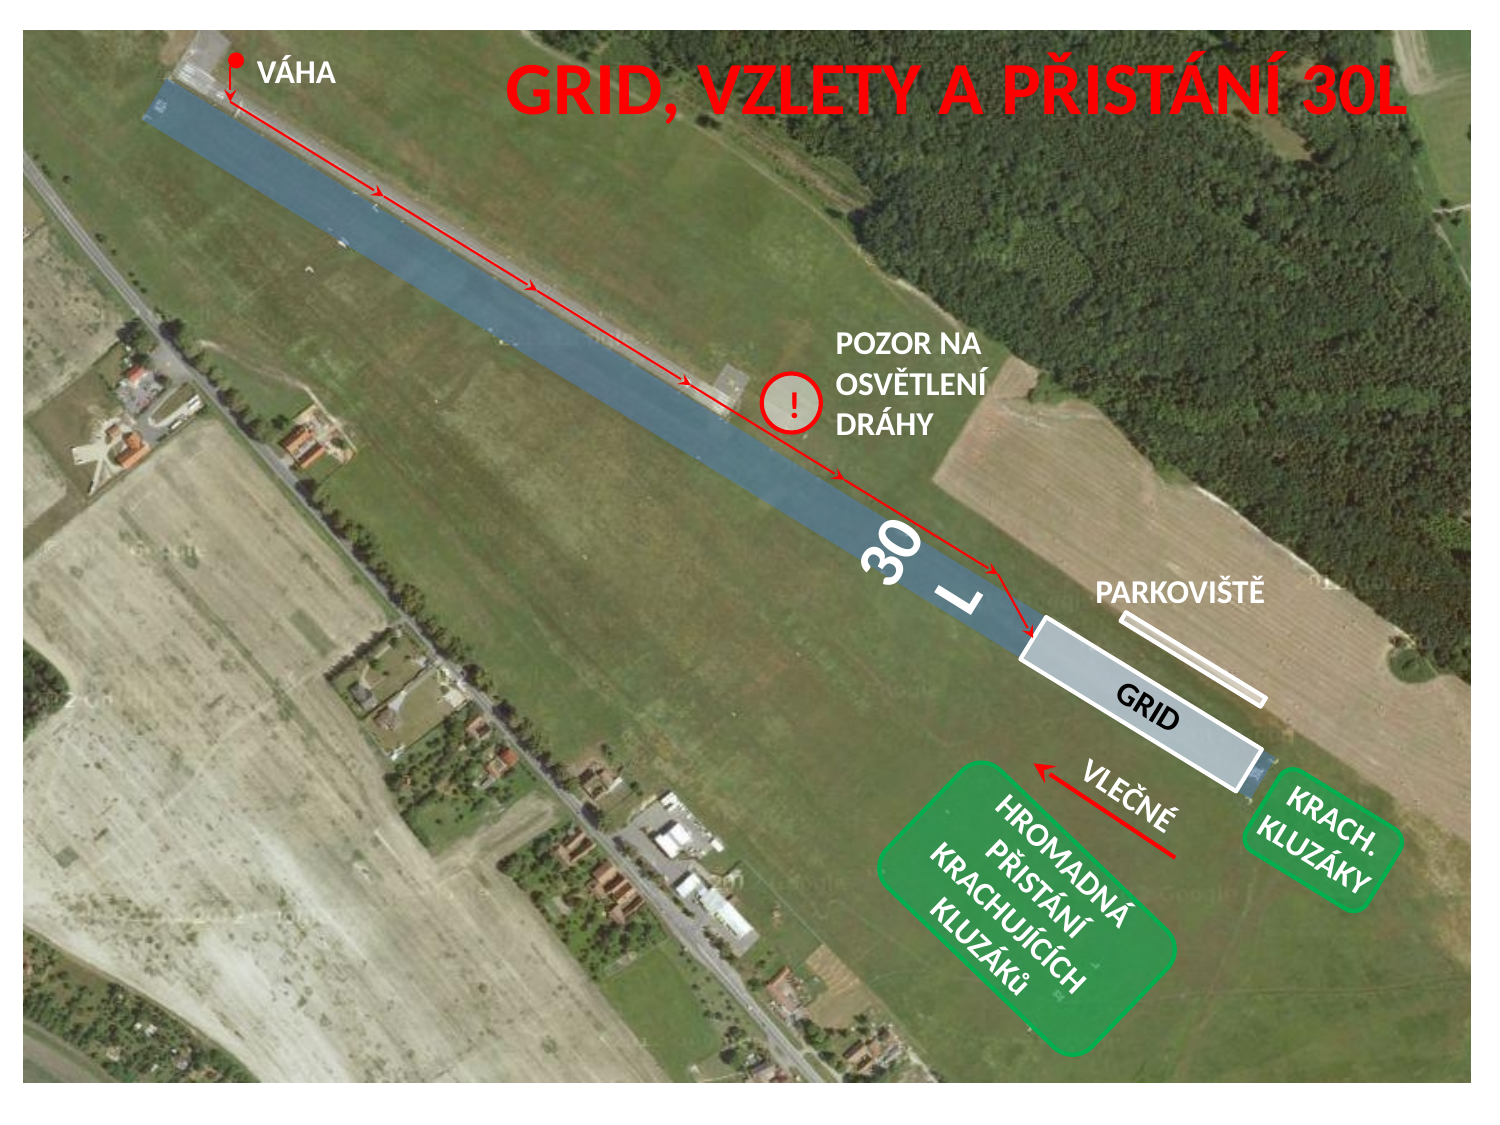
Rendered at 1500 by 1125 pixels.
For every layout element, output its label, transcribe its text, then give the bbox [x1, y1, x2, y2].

text_box PARKOVIŠTĚ [1080, 562, 1282, 618]
text_box [141, 78, 859, 544]
text_box [1246, 846, 1351, 911]
text_box VÁHA [242, 42, 372, 99]
text_box [1184, 717, 1274, 798]
text_box VLEČNÉ [1056, 734, 1223, 870]
text_box KRACH. KLUZÁKY [1227, 751, 1424, 923]
text_box [761, 379, 773, 427]
text_box 30 L [818, 479, 1025, 664]
text_box ! [773, 373, 833, 434]
text_box POZOR NA OSVĚTLENÍ DRÁHY [820, 314, 1022, 451]
text_box HROMADNÁ PŘISTÁNÍ KRACHUJÍCÍCH KLUZÁKů [871, 752, 1175, 1054]
text_box [1057, 933, 1175, 1055]
text_box [879, 762, 984, 871]
title GRID, VZLETY A PŘISTÁNÍ 30L [74, 21, 1425, 149]
text_box GRID [1092, 656, 1213, 760]
text_box [230, 54, 242, 67]
text_box [1120, 618, 1266, 707]
picture [23, 30, 1471, 1083]
text_box [986, 596, 1118, 703]
